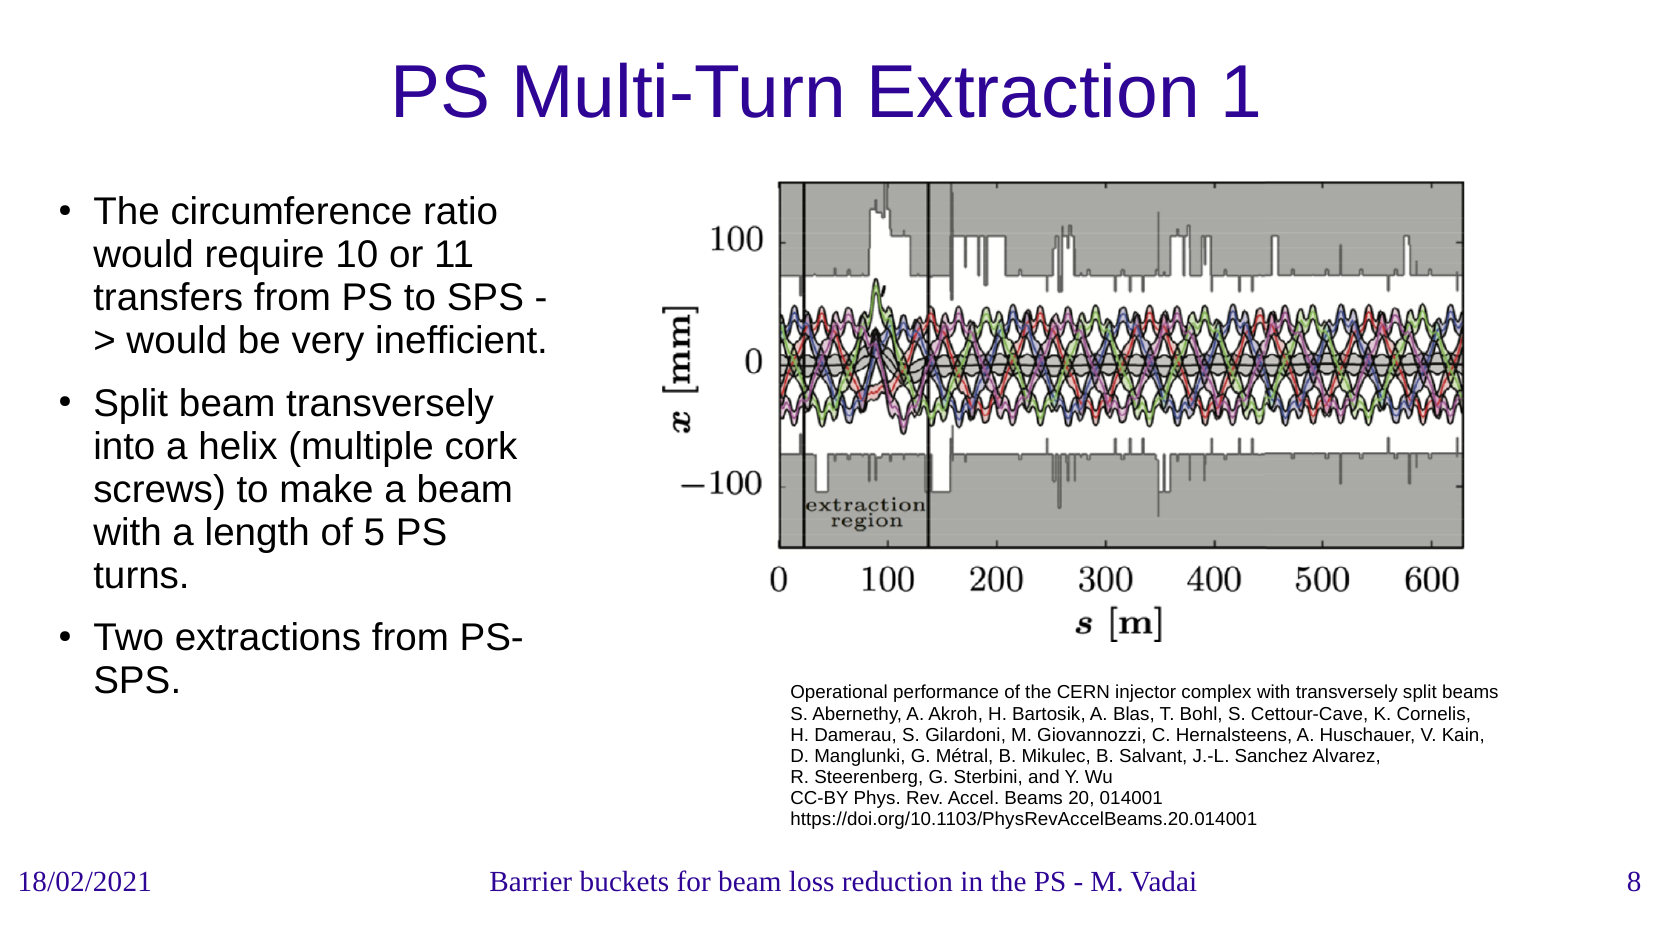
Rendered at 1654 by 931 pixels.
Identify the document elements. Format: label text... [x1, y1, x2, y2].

picture [644, 156, 1565, 676]
list The circumference ratio would require 10 or 11 transfers from PS to SPS -> would be very inefficient. Split beam transversely into a helix (multiple cork screws) to make a beam with a length of 5 PS turns. Two extractions from PS-SPS. [46, 189, 549, 730]
text_box Operational performance of the CERN injector complex with transversely split beams S. Abernethy, A. Akroh, H. Bartosik, A. Blas, T. Bohl, S. Cettour-Cave, K. Cornelis, H. Damerau, S. Gilardoni, M. Giovannozzi, C. Hernalsteens, A. Huschauer, V. Kain, D. Manglunki, G. Métral, B. Mikulec, B. Salvant, J.-L. Sanchez Alvarez, R. Steerenberg, G. Sterbini, and Y. Wu CC-BY Phys. Rev. Accel. Beams 20, 014001 https://doi.org/10.1103/PhysRevAccelBeams.20.014001 [775, 676, 1542, 837]
title PS Multi-Turn Extraction 1 [82, 0, 1571, 185]
